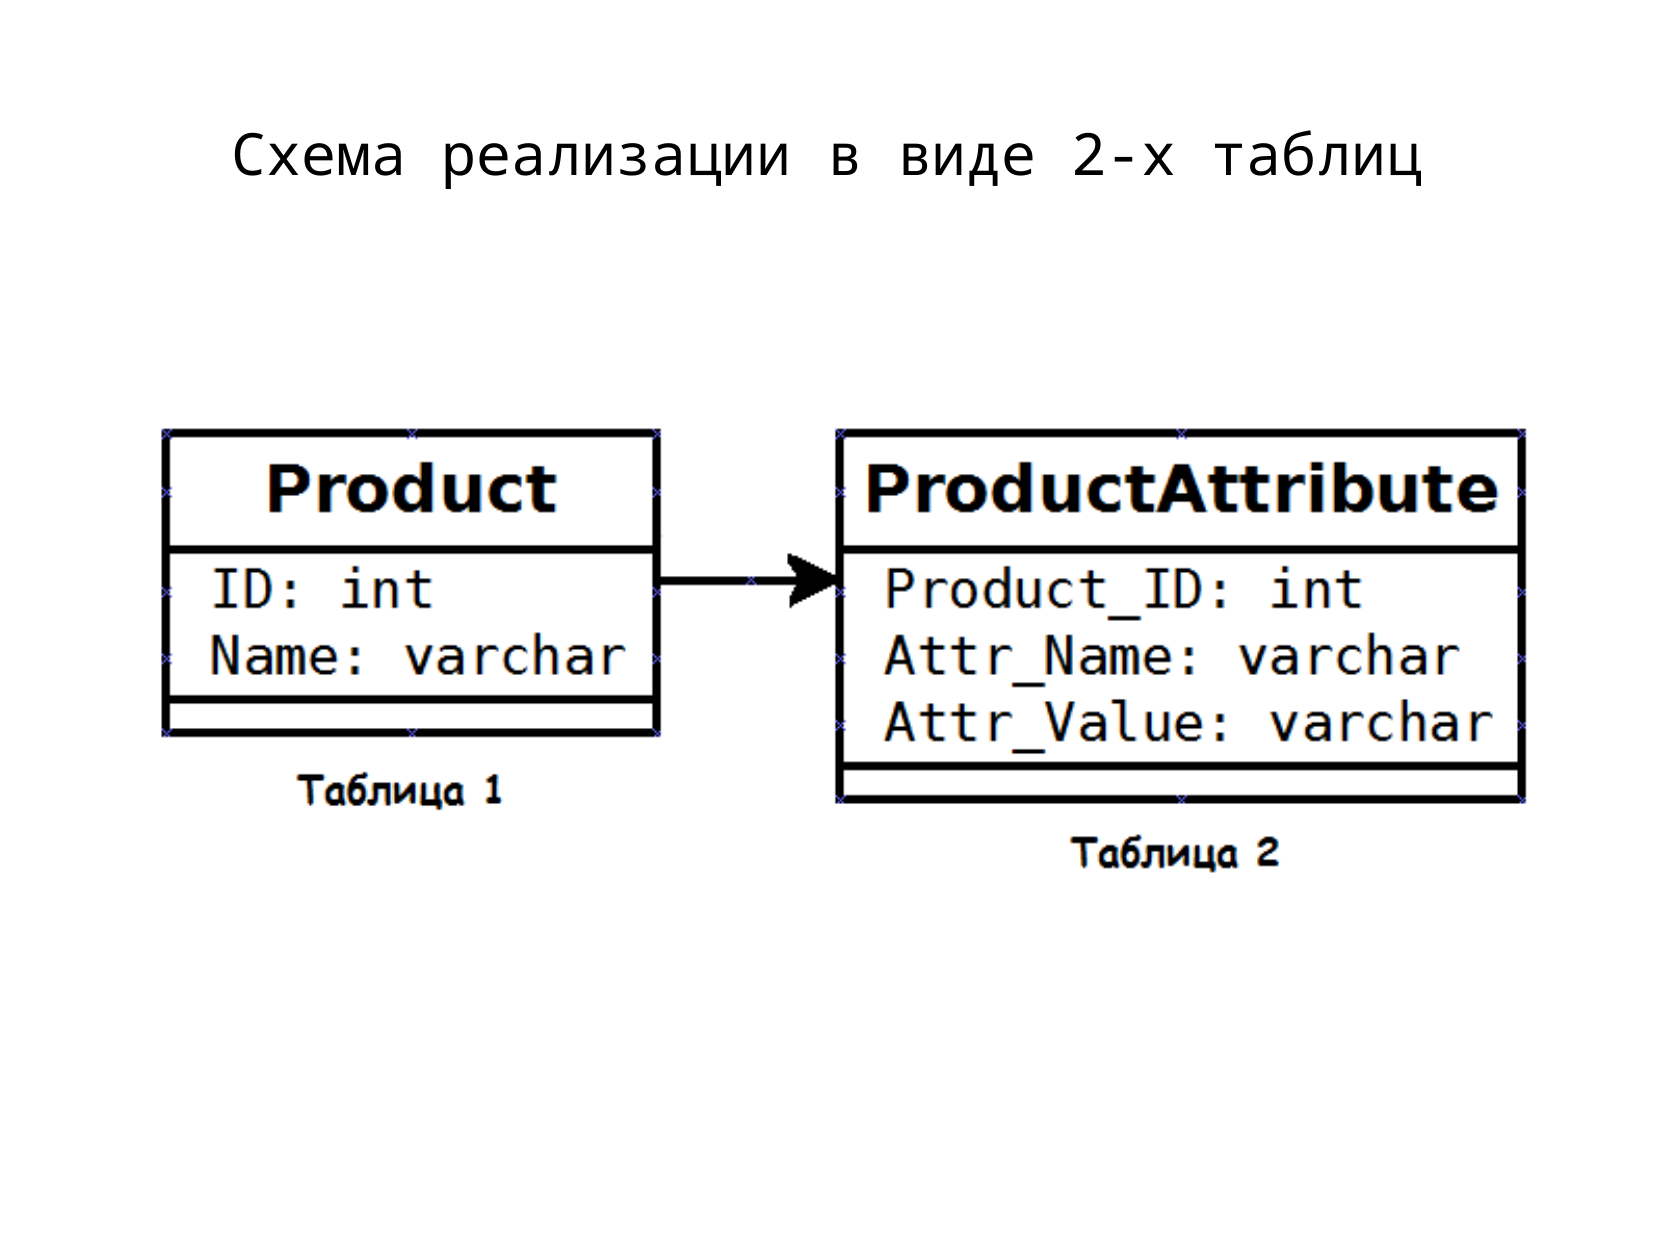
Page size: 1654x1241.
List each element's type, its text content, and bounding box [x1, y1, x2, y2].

picture [106, 394, 1595, 906]
title Схема реализации в виде 2-х таблиц [82, 49, 1571, 257]
